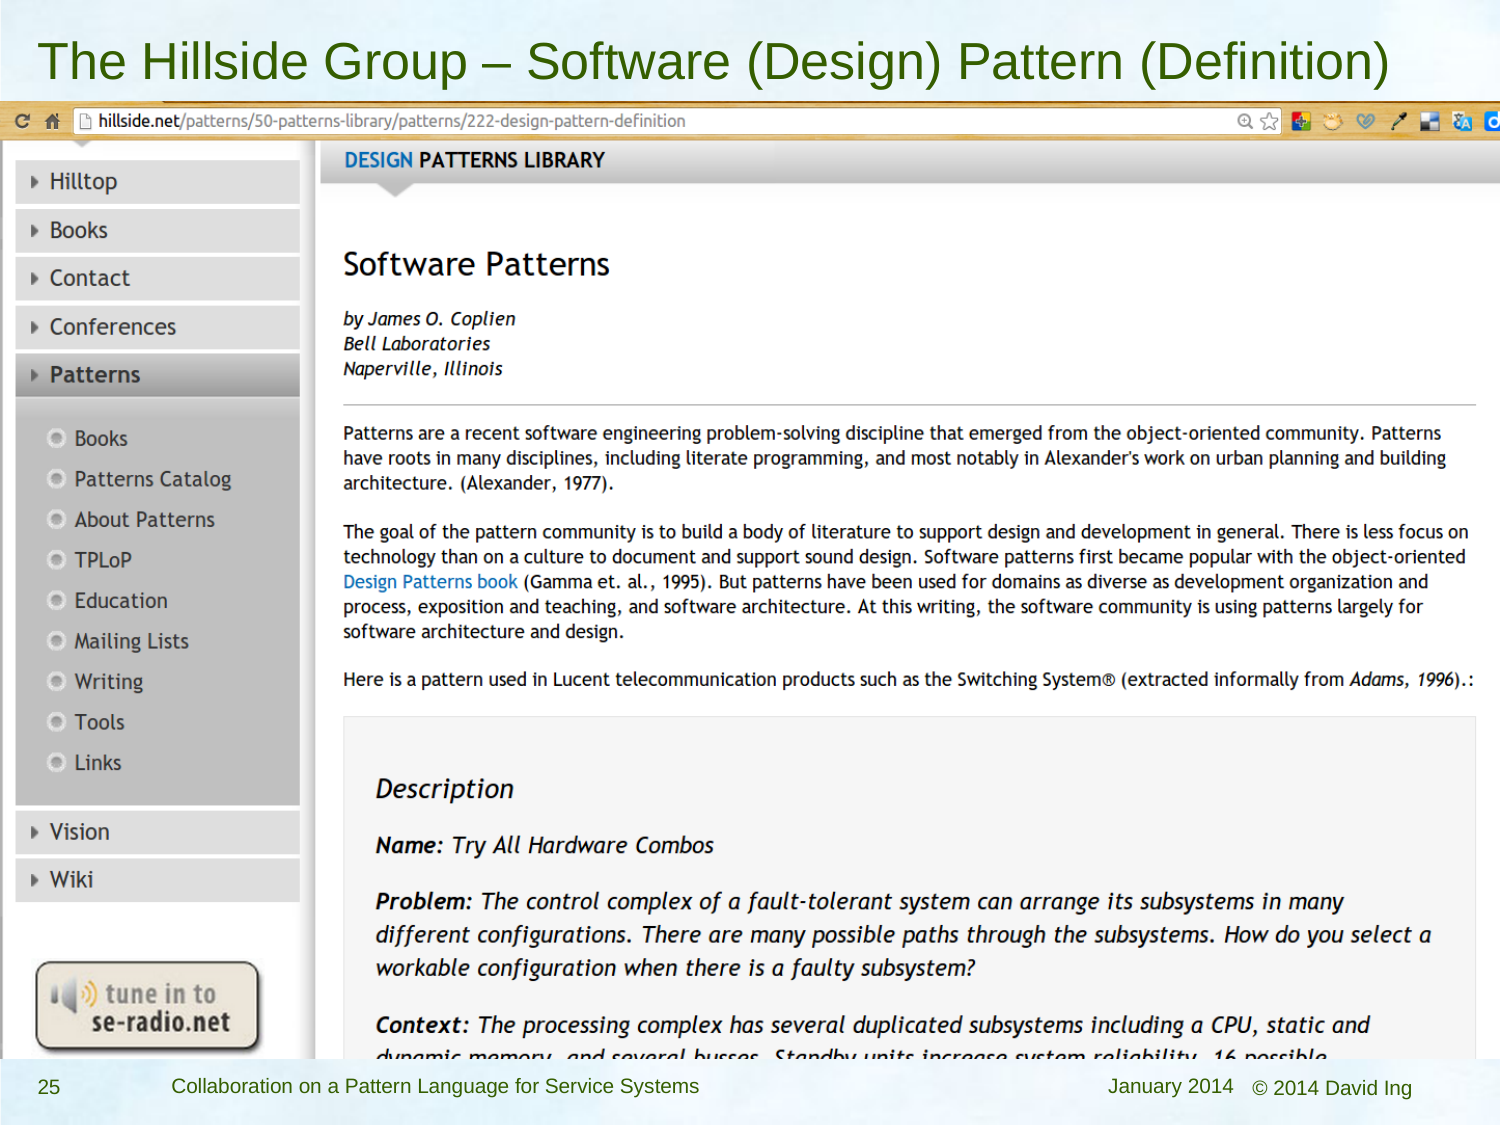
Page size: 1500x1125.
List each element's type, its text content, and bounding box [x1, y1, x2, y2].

title The Hillside Group – Software (Design) Pattern (Definition) [37, 37, 1463, 101]
picture [0, 0, 1500, 1125]
text_box Source: http://hillside.net/patterns/50-patterns-library/patterns/222-design-pattern-definition [30, 1059, 1426, 1088]
